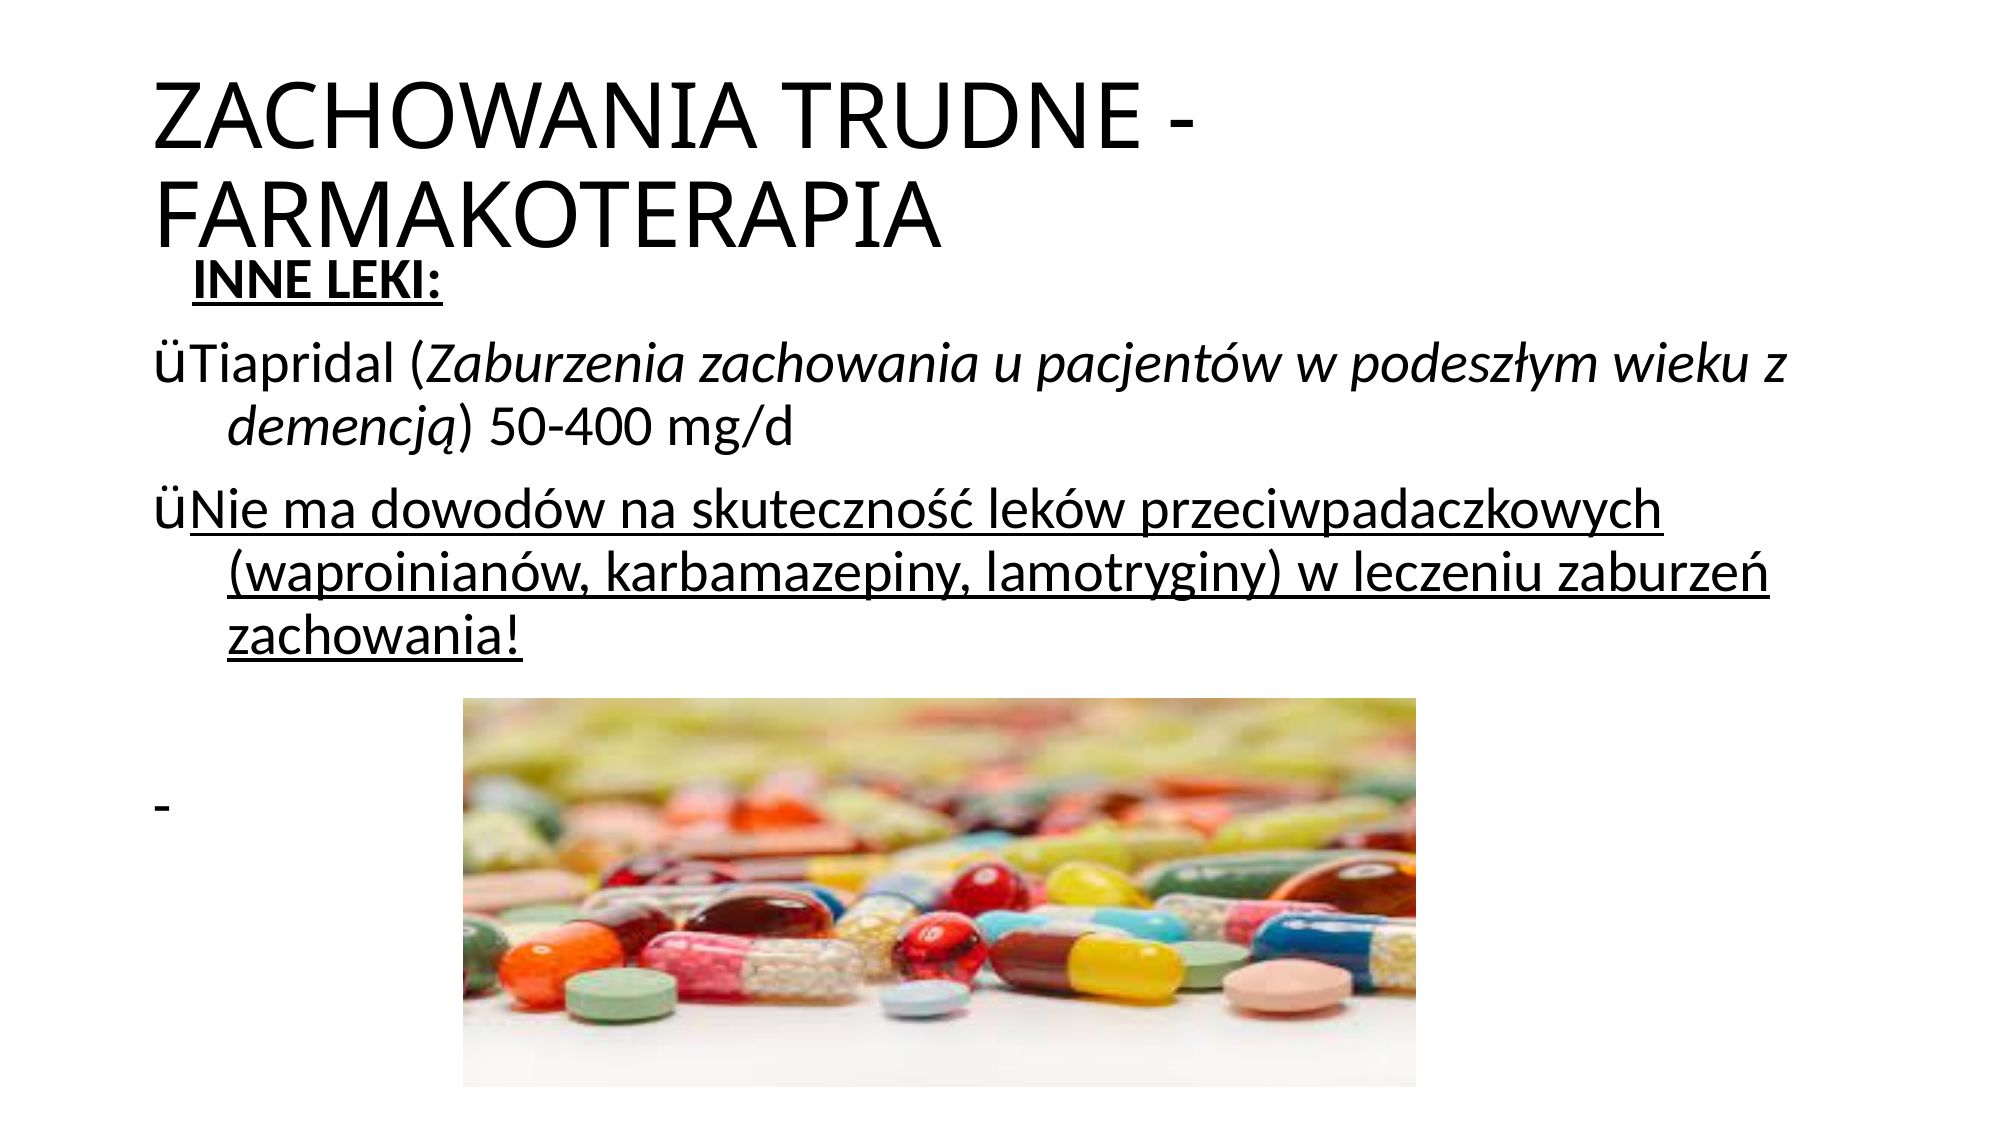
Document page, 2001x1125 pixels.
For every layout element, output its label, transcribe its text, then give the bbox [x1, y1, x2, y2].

title ZACHOWANIA TRUDNE - FARMAKOTERAPIA [137, 59, 1863, 240]
list INNE LEKI: Tiapridal (Zaburzenia zachowania u pacjentów w podeszłym wieku z demencją) 50-400 mg/d Nie ma dowodów na skuteczność leków przeciwpadaczkowych (waproinianów, karbamazepiny, lamotryginy) w leczeniu zaburzeń zachowania! [137, 240, 1863, 712]
picture [463, 698, 1416, 1087]
